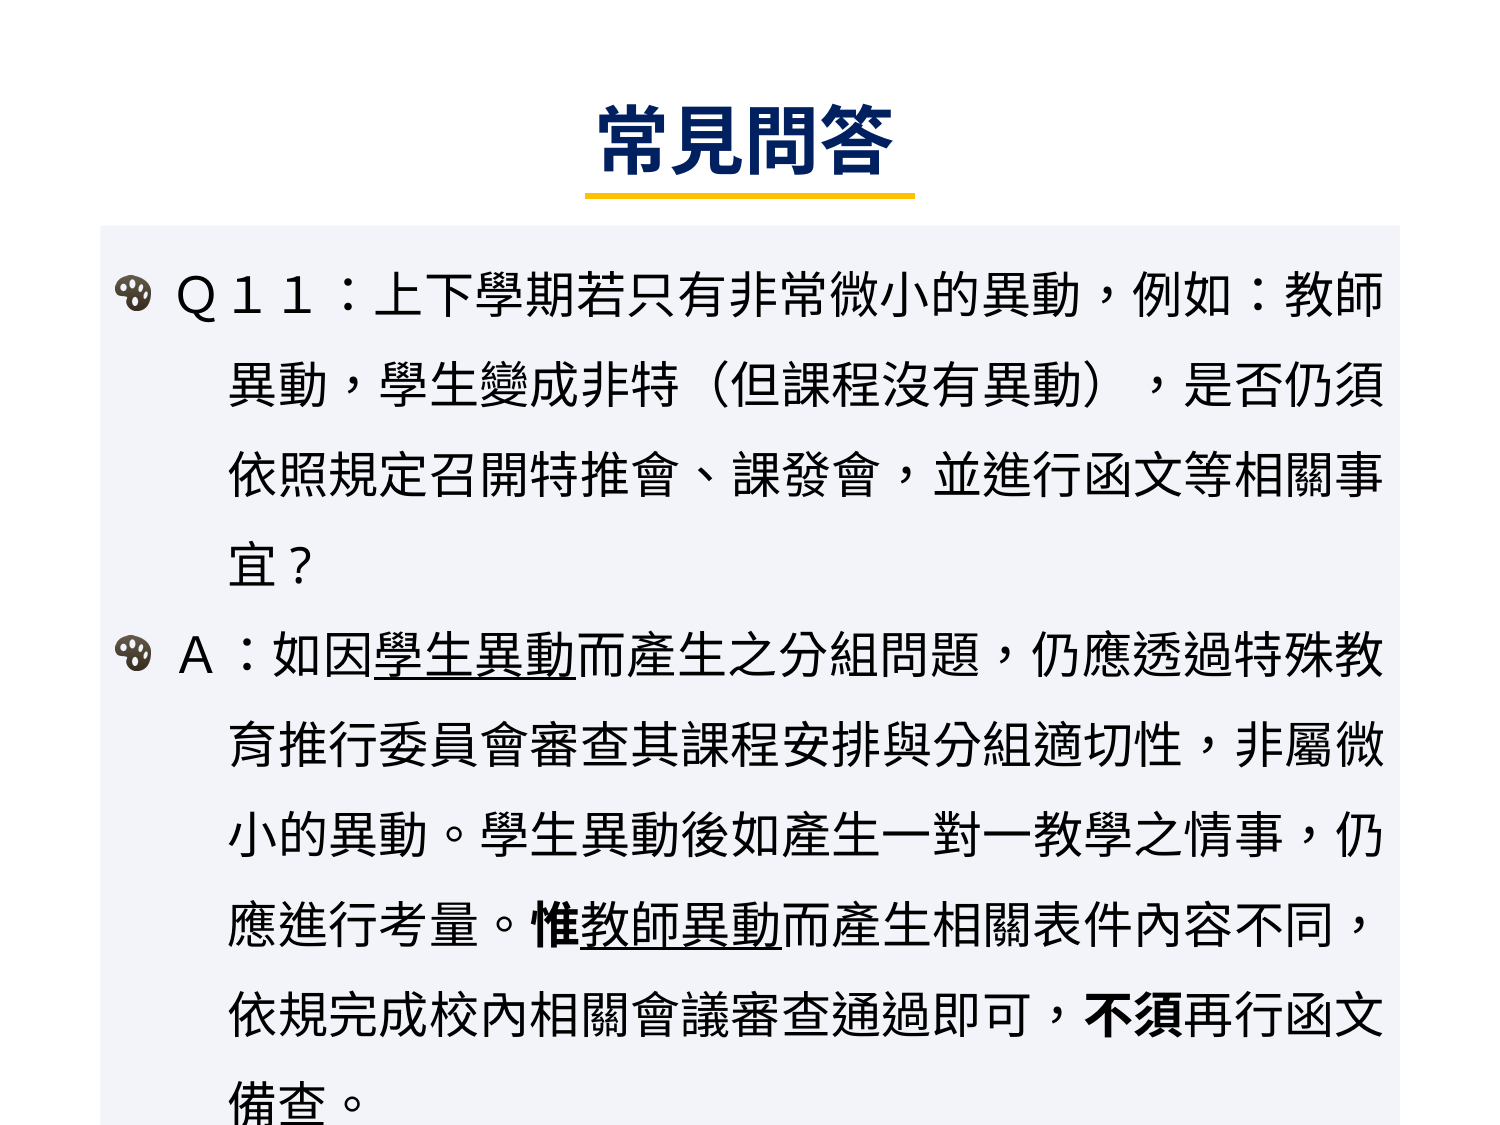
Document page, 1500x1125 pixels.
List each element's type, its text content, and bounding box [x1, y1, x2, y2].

title 常見問答 [41, 45, 1447, 233]
text_box Ｑ１１：上下學期若只有非常微小的異動，例如：教師異動，學生變成非特（但課程沒有異動），是否仍須依照規定召開特推會、課發會，並進行函文等相關事宜? Ａ：如因學生異動而產生之分組問題，仍應透過特殊教育推行委員會審查其課程安排與分組適切性，非屬微小的異動。學生異動後如產生一對一教學之情事，仍應進行考量。惟教師異動而產生相關表件內容不同，依規完成校內相關會議審查通過即可，不須再行函文備查。 [100, 225, 1400, 968]
